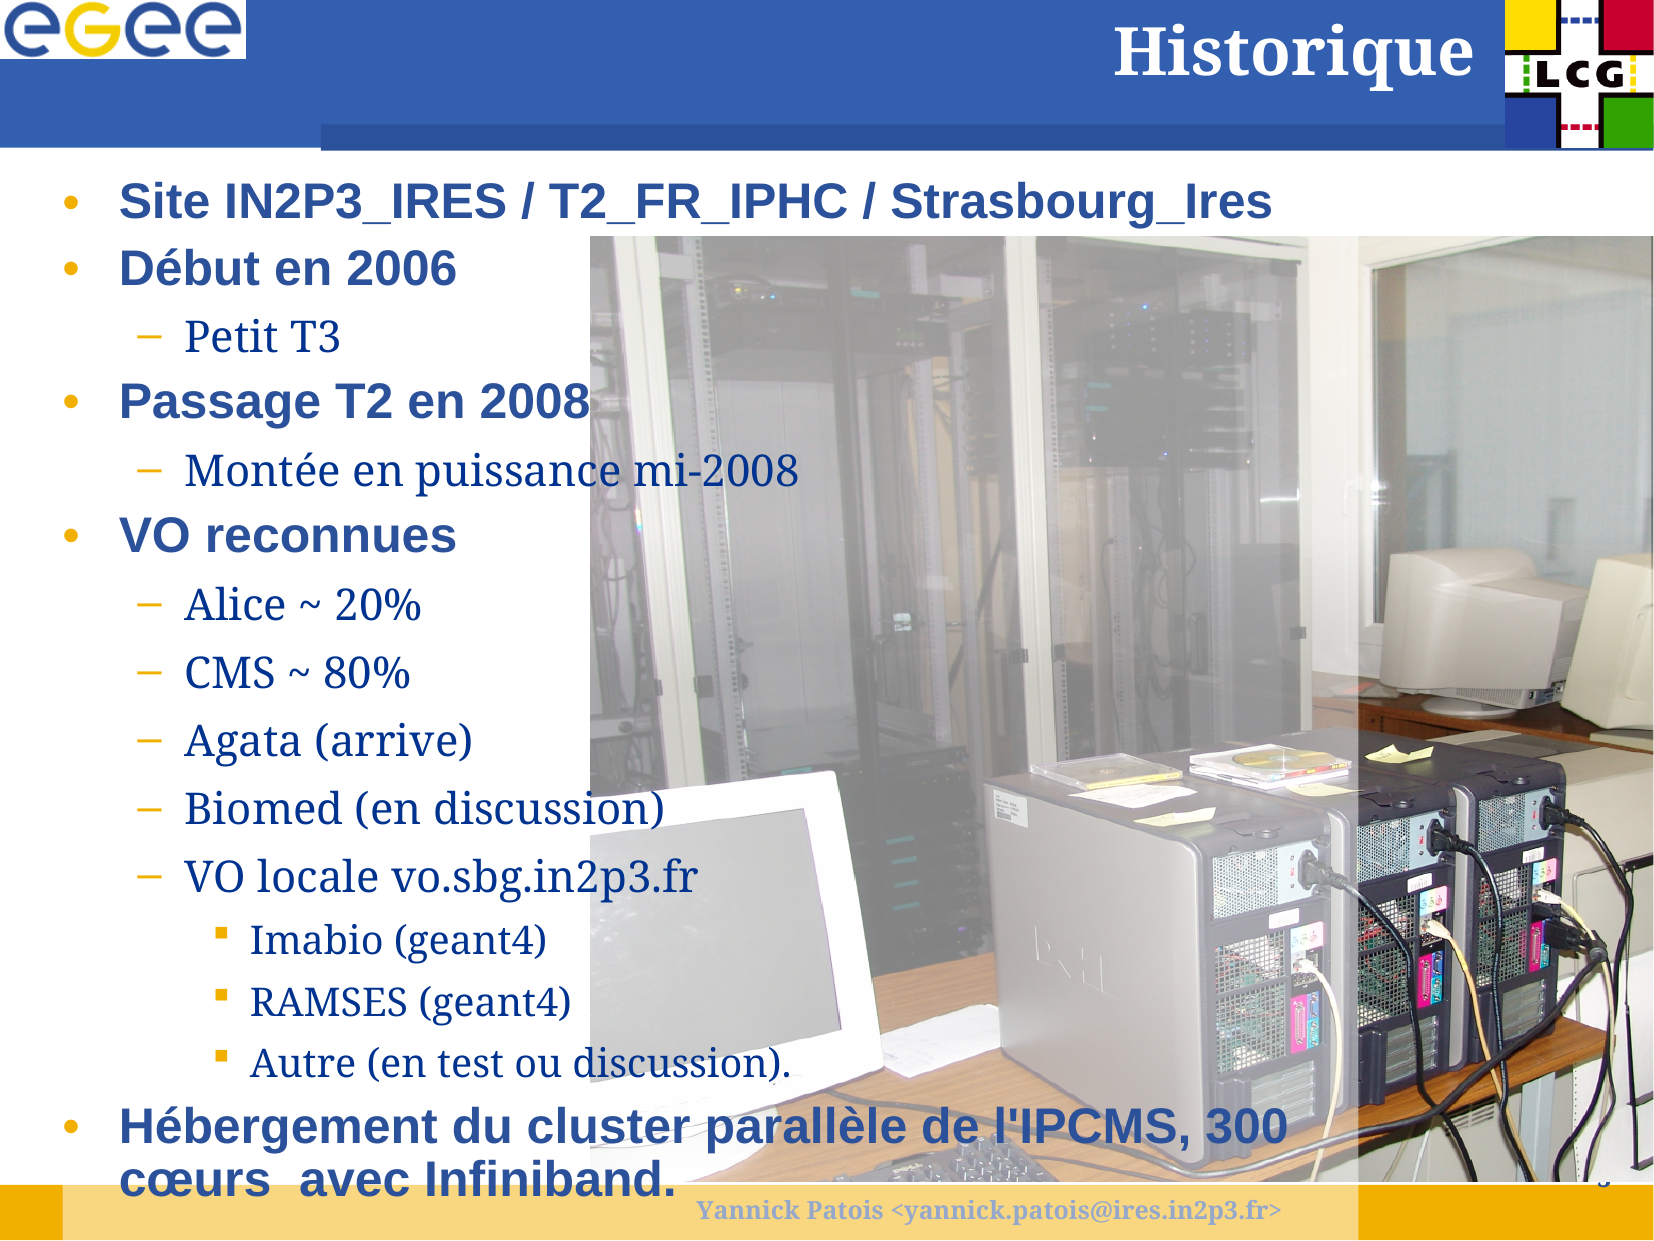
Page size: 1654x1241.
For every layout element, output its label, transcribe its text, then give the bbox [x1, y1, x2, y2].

picture [1359, 236, 1654, 1182]
title Historique [236, 0, 1477, 98]
list Site IN2P3_IRES / T2_FR_IPHC / Strasbourg_Ires Début en 2006 Petit T3 Passage T2 en 2008 Montée en puissance mi-2008 VO reconnues Alice ~ 20% CMS ~ 80% Agata (arrive) Biomed (en discussion) VO locale vo.sbg.in2p3.fr Imabio (geant4) RAMSES (geant4) Autre (en test ou discussion). Hébergement du cluster parallèle de l'IPCMS, 300 cœurs avec Infiniband. [62, 176, 1359, 1214]
picture [0, 0, 236, 59]
